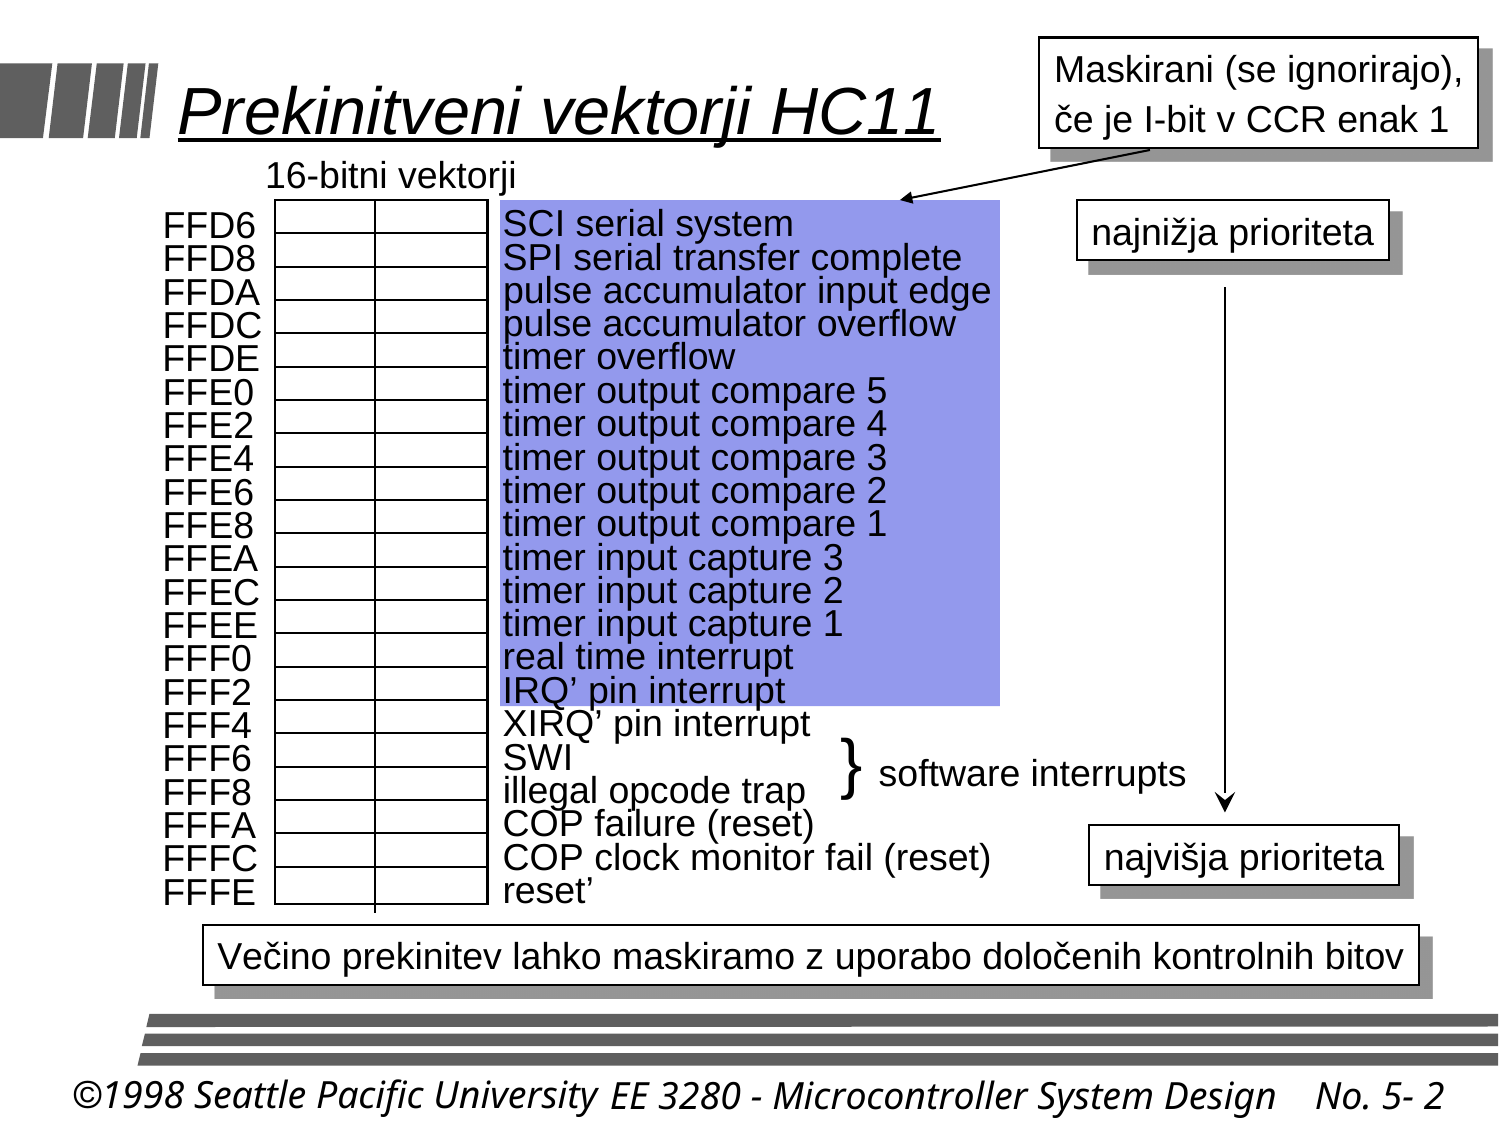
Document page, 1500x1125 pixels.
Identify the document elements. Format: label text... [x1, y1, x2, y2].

text_box FFF0 [147, 626, 268, 660]
text_box FFFE [147, 860, 272, 921]
text_box najnižja prioriteta [1076, 199, 1389, 261]
text_box [376, 204, 488, 905]
text_box FFF4 [147, 693, 268, 726]
text_box FFD8 [241, 247, 250, 256]
text_box FFE0 [147, 360, 270, 393]
text_box timer output compare 2 [487, 458, 903, 491]
text_box FFEE [147, 593, 274, 654]
text_box FFD6 [215, 215, 230, 226]
title Prekinitveni vektorji HC11 [1131, 60, 1498, 156]
text_box FFE0 [238, 382, 249, 393]
text_box reset’ [487, 858, 609, 919]
text_box FFDE [147, 326, 276, 388]
text_box FFE4 [147, 426, 270, 460]
text_box timer output compare 1 [487, 491, 903, 553]
text_box FFFA [240, 815, 248, 826]
text_box FFD8 [215, 248, 230, 260]
text_box COP failure (reset) [487, 791, 830, 824]
text_box FFE2 [147, 393, 270, 426]
text_box Maskirani (se ignorirajo), če je I-bit v CCR enak 1 [1039, 37, 1479, 148]
text_box FFE8 [147, 493, 270, 526]
text_box FFD6 [147, 193, 272, 226]
text_box timer input capture 3 [487, 524, 859, 558]
text_box timer output compare 3 [487, 424, 903, 458]
text_box FFF8 [147, 760, 268, 793]
text_box XIRQ’ pin interrupt [487, 691, 826, 753]
text_box timer overflow [487, 324, 751, 358]
text_box FFDA [244, 282, 252, 293]
text_box FFDC [147, 293, 278, 326]
text_box SCI serial system [487, 191, 810, 224]
text_box [275, 204, 374, 905]
text_box FFEA [147, 526, 274, 560]
text_box FFDA [147, 260, 276, 293]
text_box FFFC [147, 826, 274, 888]
text_box 16-bitni vektorji [250, 143, 532, 204]
text_box Večino prekinitev lahko maskiramo z uporabo določenih kontrolnih bitov [202, 924, 1420, 986]
text_box FFEC [147, 560, 276, 621]
text_box FFF8 [237, 781, 246, 790]
text_box pulse accumulator overflow [488, 291, 972, 353]
text_box FFE8 [239, 514, 248, 523]
text_box illegal opcode trap [488, 758, 822, 791]
text_box FFDE [215, 348, 230, 360]
text_box [810, 200, 1000, 258]
text_box FFF6 [147, 726, 268, 760]
text_box real time interrupt [487, 624, 809, 686]
text_box } software interrupts [825, 712, 1202, 808]
text_box [751, 319, 1000, 707]
text_box timer output compare 4 [487, 391, 903, 424]
text_box FFF0 [236, 648, 247, 660]
text_box FFE6 [147, 460, 270, 493]
text_box IRQ’ pin interrupt [487, 658, 801, 691]
text_box FFD8 [147, 226, 272, 260]
text_box pulse accumulator input edge [488, 258, 1007, 319]
text_box FFFA [147, 793, 272, 826]
text_box najvišja prioriteta [1089, 824, 1400, 886]
text_box SWI [487, 724, 589, 766]
text_box COP clock monitor fail (reset) [487, 824, 1007, 886]
text_box timer input capture 1 [487, 591, 859, 653]
text_box FFDC [215, 315, 230, 326]
text_box timer input capture 2 [487, 558, 859, 591]
text_box FFF2 [147, 660, 268, 693]
text_box FFEA [241, 548, 250, 560]
text_box timer output compare 5 [487, 358, 903, 391]
text_box SPI serial transfer complete [487, 224, 978, 266]
title Prekinitveni vektorji HC11 [162, 60, 1149, 156]
text_box FFDA [215, 282, 230, 293]
